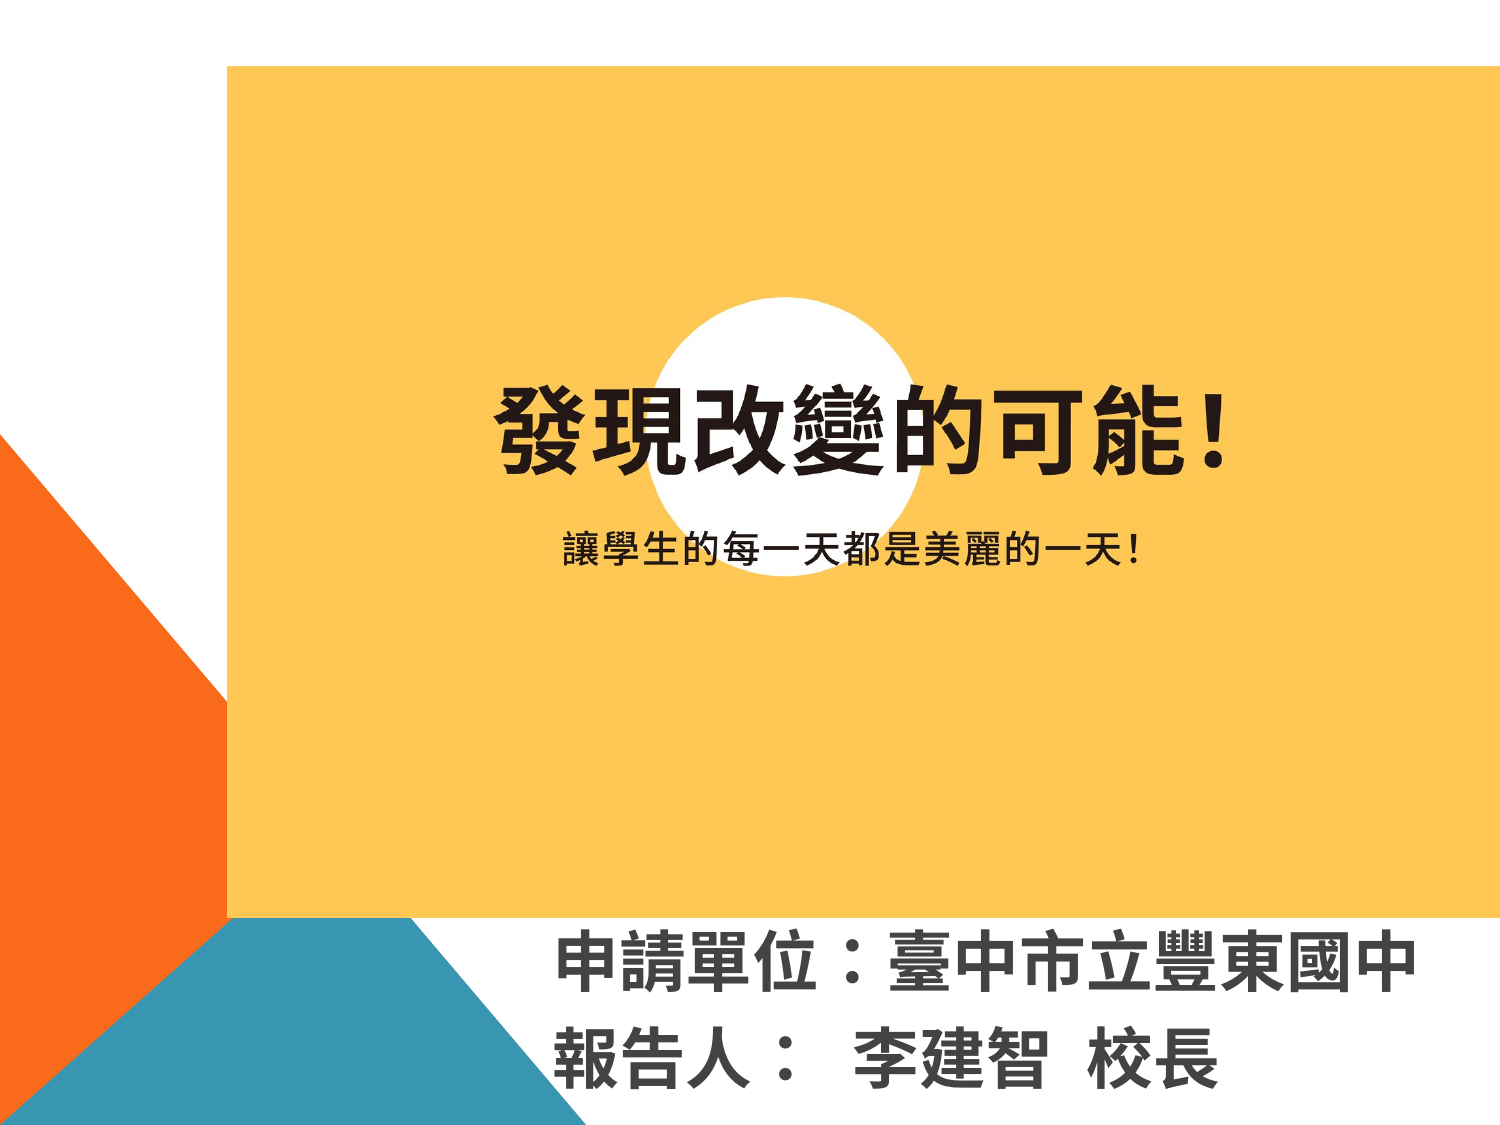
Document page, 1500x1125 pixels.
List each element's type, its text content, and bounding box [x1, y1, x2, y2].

picture [227, 66, 1500, 918]
list 申請單位：臺中市立豐東國中 報告人： 李建智 校長 [537, 918, 1500, 1125]
